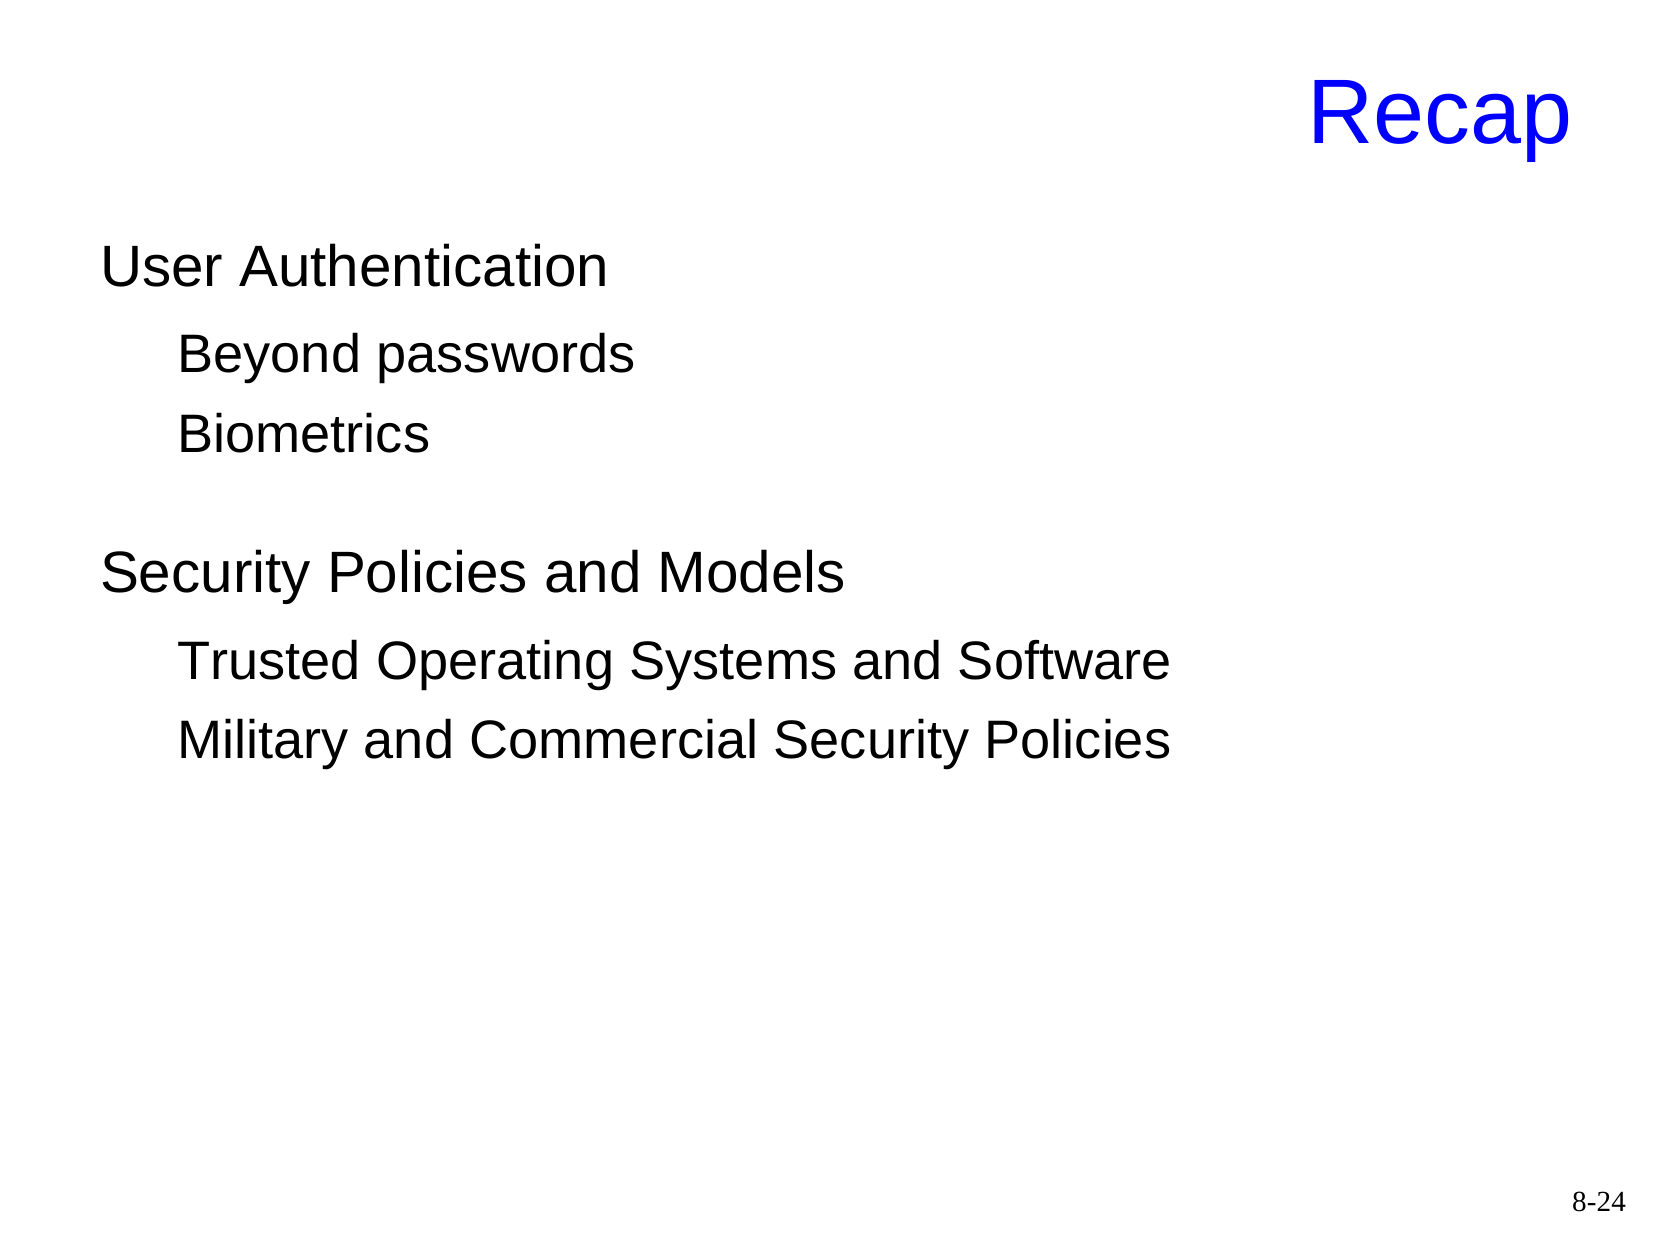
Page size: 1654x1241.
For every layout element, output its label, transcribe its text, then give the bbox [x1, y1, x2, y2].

title Recap [84, 18, 1573, 211]
list User Authentication Beyond passwords Biometrics Security Policies and Models Trusted Operating Systems and Software Military and Commercial Security Policies [82, 237, 1571, 1156]
